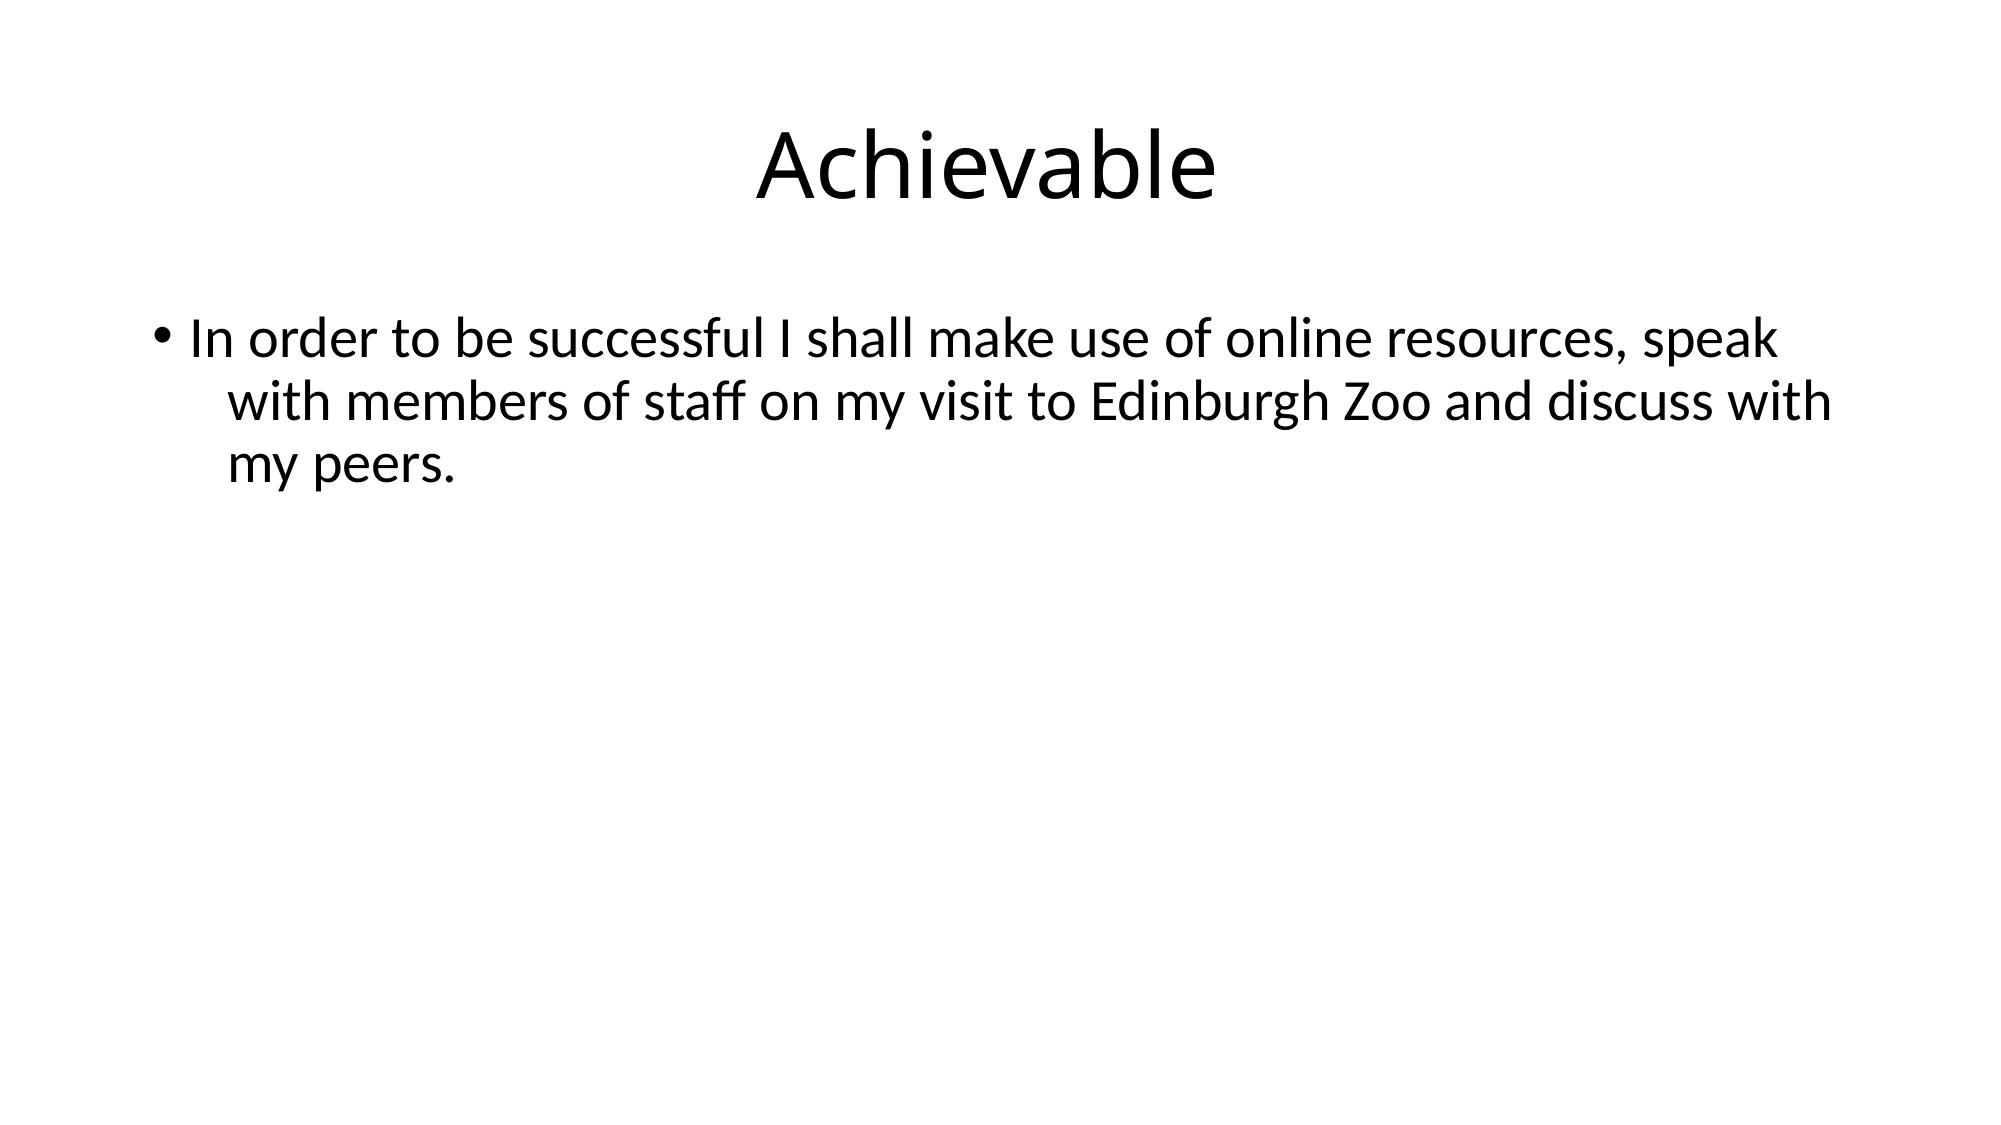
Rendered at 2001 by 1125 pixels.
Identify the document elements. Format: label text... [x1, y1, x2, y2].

title Achievable [137, 59, 1863, 278]
list In order to be successful I shall make use of online resources, speak with members of staff on my visit to Edinburgh Zoo and discuss with my peers. [137, 299, 1863, 1014]
